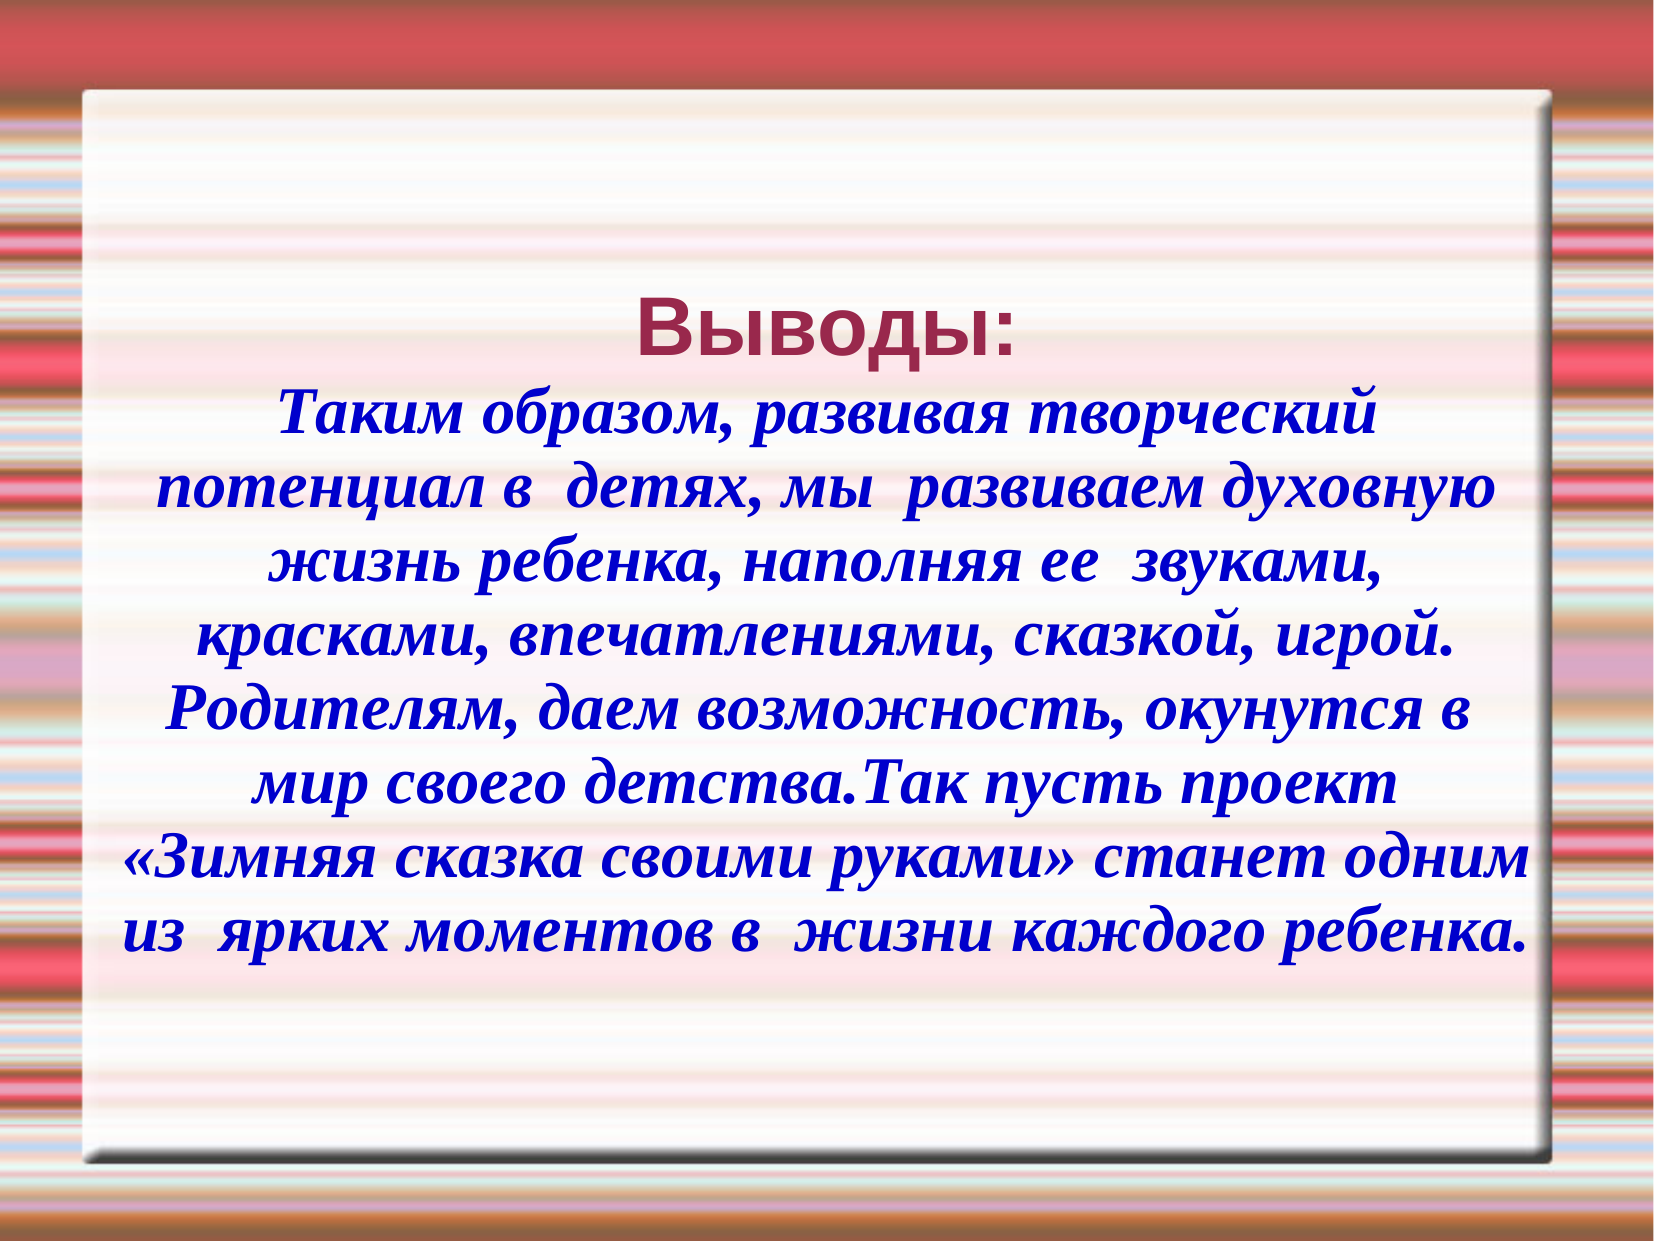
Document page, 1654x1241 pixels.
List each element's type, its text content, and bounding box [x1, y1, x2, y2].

picture [0, 0, 1654, 1241]
subtitle Выводы: Таким образом, развивая творческий потенциал в детях, мы развиваем духовную жизнь ребенка, наполняя ее звуками, красками, впечатлениями, сказкой, игрой. Родителям, даем возможность, окунутся в мир своего детства.Так пусть проект «Зимняя сказка своими руками» станет одним из ярких моментов в жизни каждого ребенка. [121, 114, 1534, 1132]
